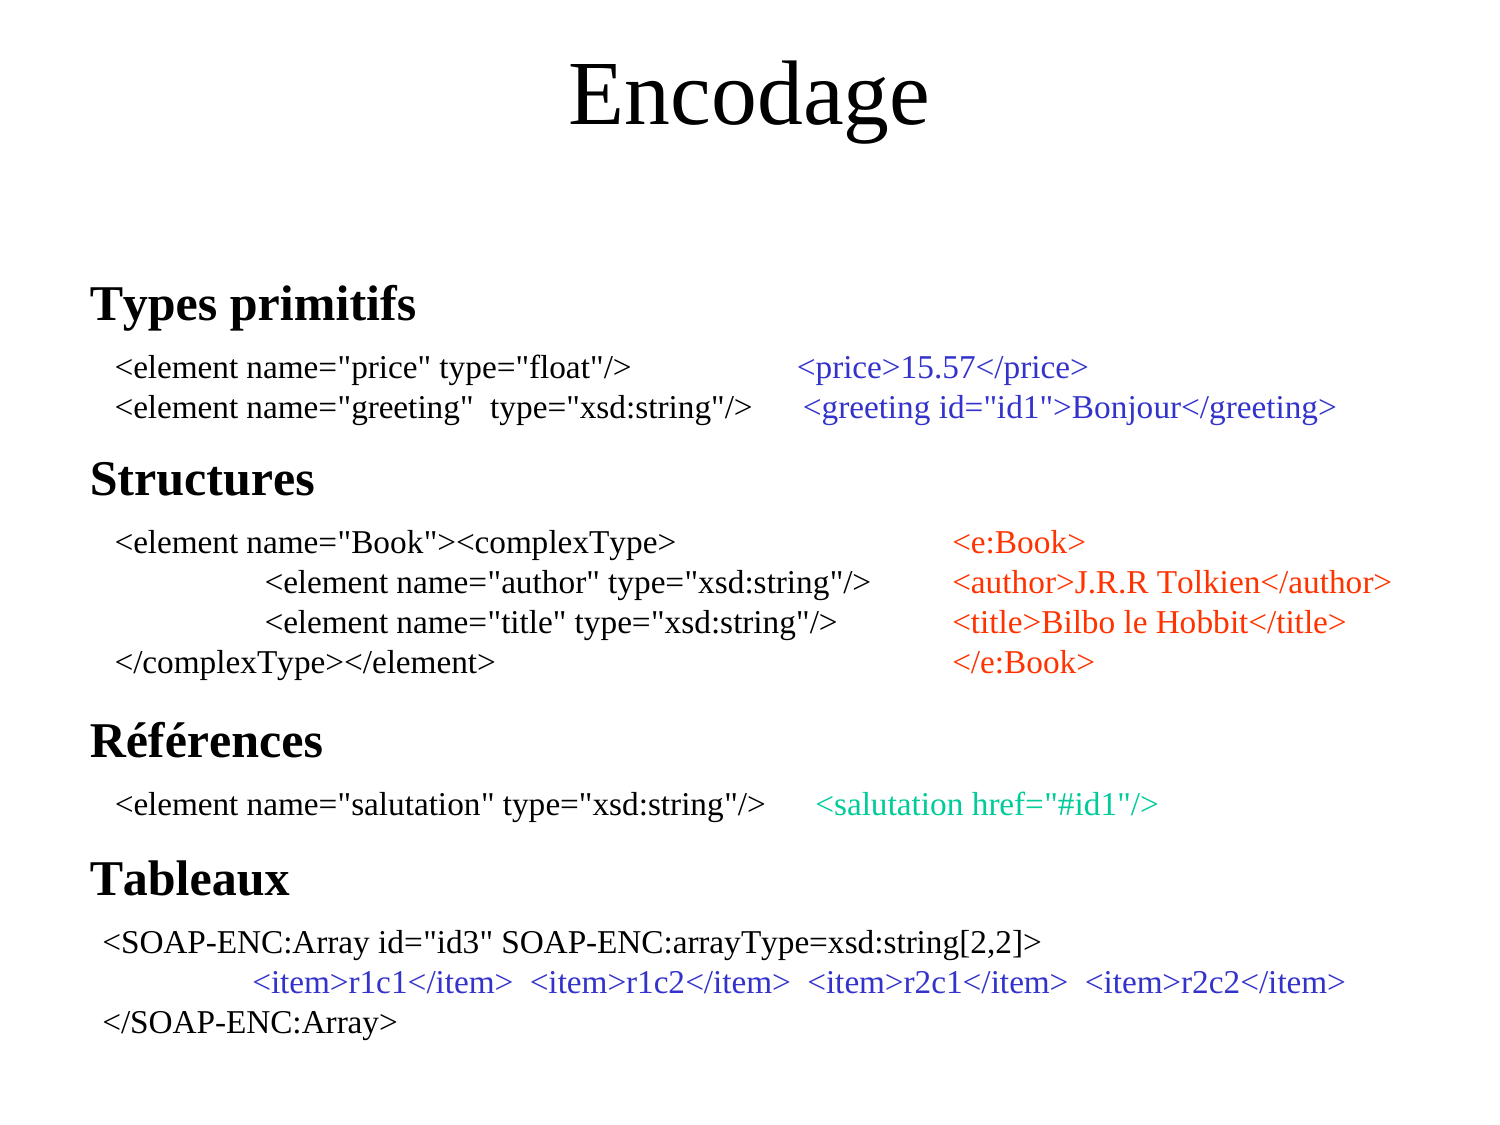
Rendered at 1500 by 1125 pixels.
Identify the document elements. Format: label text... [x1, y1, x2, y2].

text_box Tableaux [62, 837, 451, 913]
title Encodage [112, 0, 1388, 188]
text_box Références [62, 699, 388, 776]
text_box <element name="salutation" type="xsd:string"/> <salutation href="#id1"/> [99, 774, 1238, 831]
text_box <element name="Book"><complexType> <element name="author" type="xsd:string"/> <element name="title" type="xsd:string"/> </complexType></element> [99, 512, 901, 688]
text_box <e:Book> <author>J.R.R Tolkien</author> <title>Bilbo le Hobbit</title> </e:Book> [937, 512, 1413, 688]
text_box <SOAP-ENC:Array id="id3" SOAP-ENC:arrayType=xsd:string[2,2]> <item>r1c1</item> <item>r1c2</item> <item>r2c1</item> <item>r2c2</item> </SOAP-ENC:Array> [87, 912, 1401, 1048]
text_box Types primitifs [62, 262, 501, 338]
text_box <element name="price" type="float"/> <price>15.57</price> <element name="greeting" type="xsd:string"/> <greeting id="id1">Bonjour</greeting> [99, 337, 1363, 433]
text_box Structures [62, 437, 376, 513]
